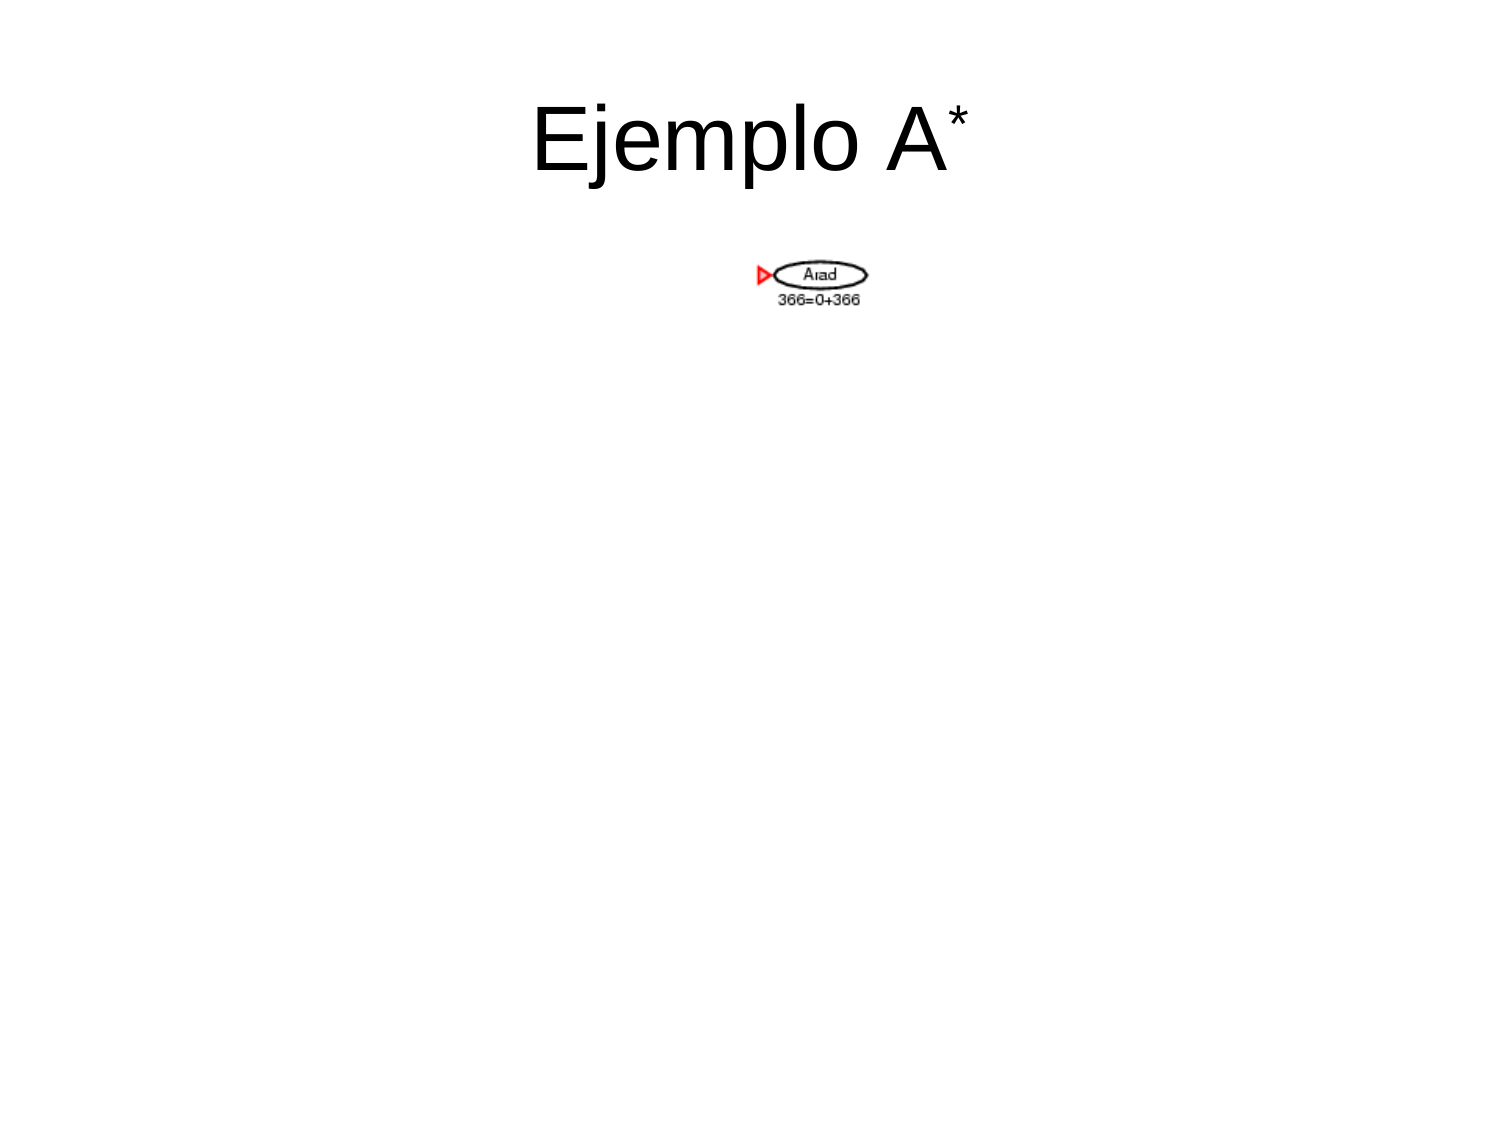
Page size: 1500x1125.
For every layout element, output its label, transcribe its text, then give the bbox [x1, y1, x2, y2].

title Ejemplo A* [75, 45, 1426, 233]
picture [312, 249, 1201, 615]
